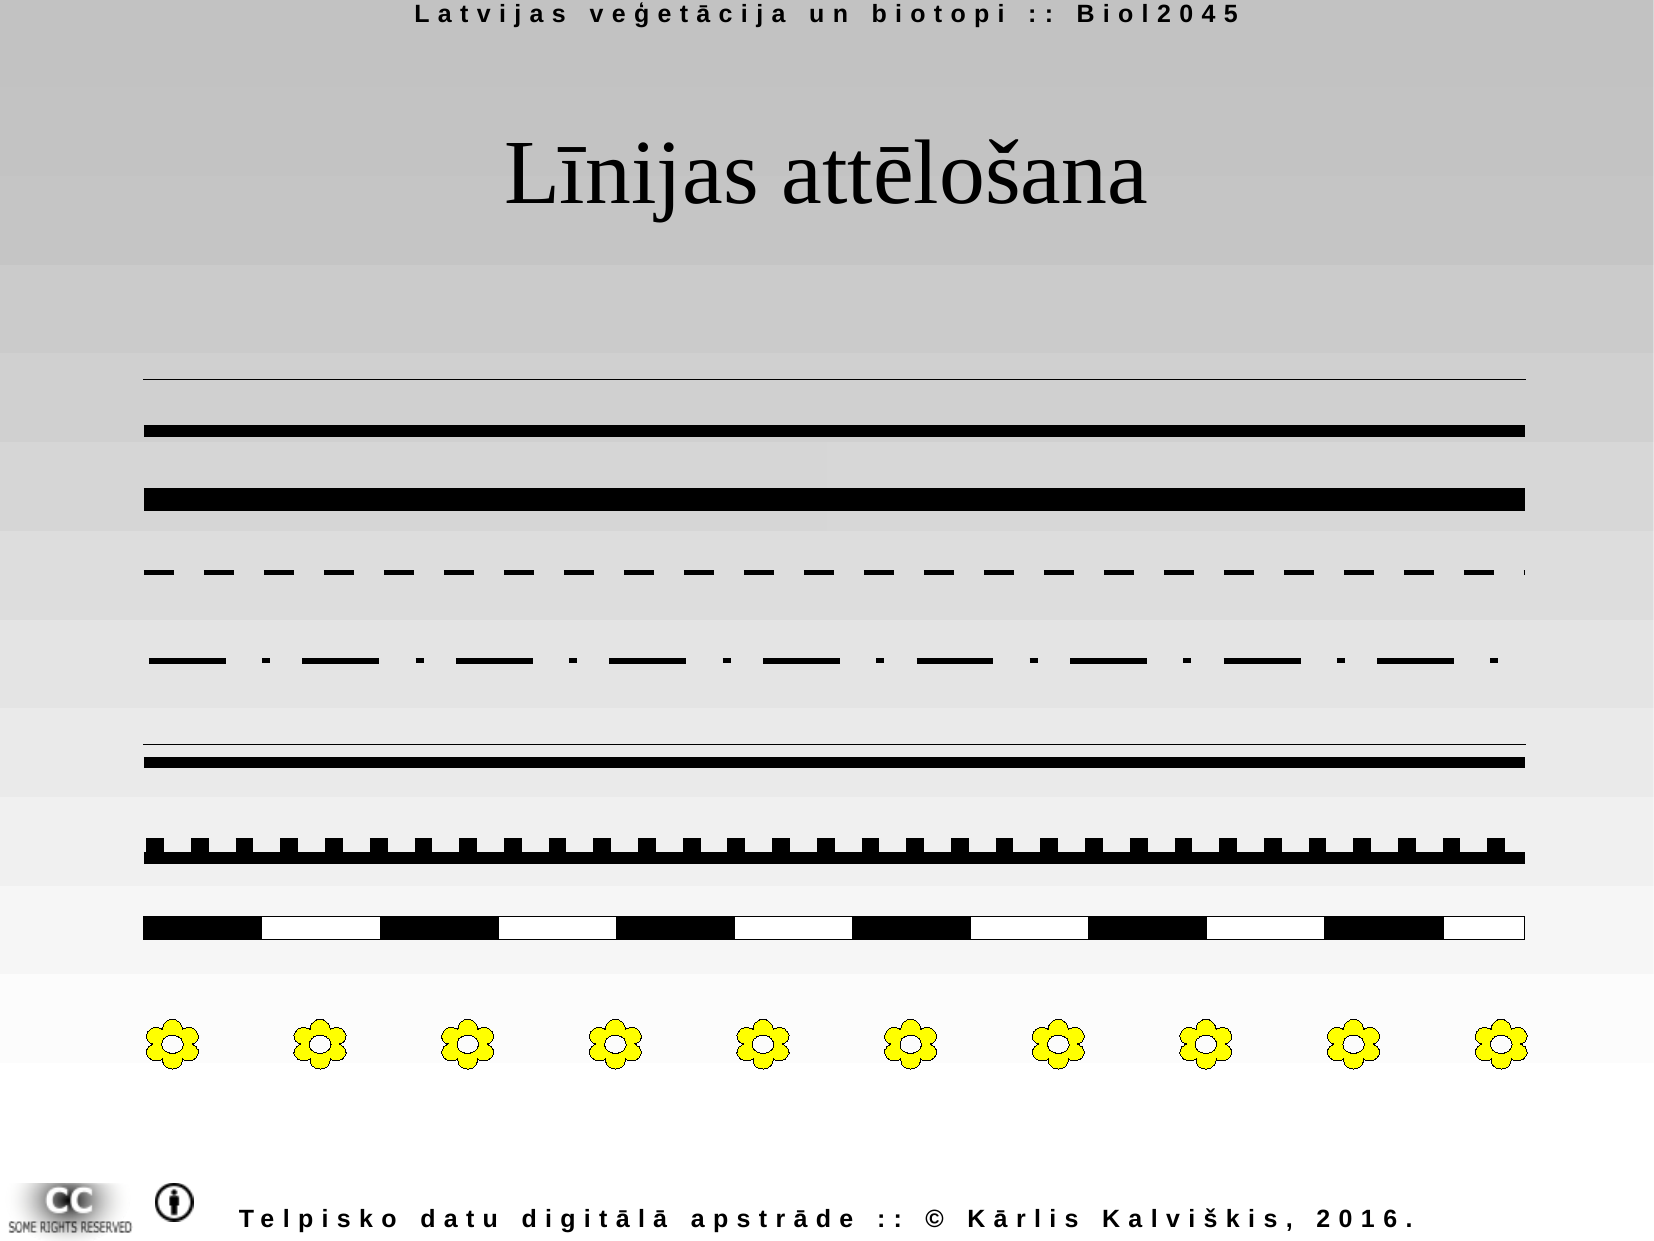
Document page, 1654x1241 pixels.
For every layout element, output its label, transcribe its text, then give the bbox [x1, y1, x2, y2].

text_box [293, 1019, 347, 1070]
text_box [736, 1019, 790, 1070]
text_box [1475, 1019, 1528, 1070]
text_box [1327, 1019, 1380, 1070]
picture [0, 0, 1654, 1241]
text_box [884, 1019, 937, 1070]
text_box [1032, 1019, 1085, 1070]
text_box [143, 916, 1525, 940]
text_box [589, 1019, 642, 1070]
text_box [1179, 1019, 1232, 1070]
text_box [146, 1019, 199, 1070]
text_box [441, 1019, 494, 1070]
title Līnijas attēlošana [29, 49, 1625, 296]
